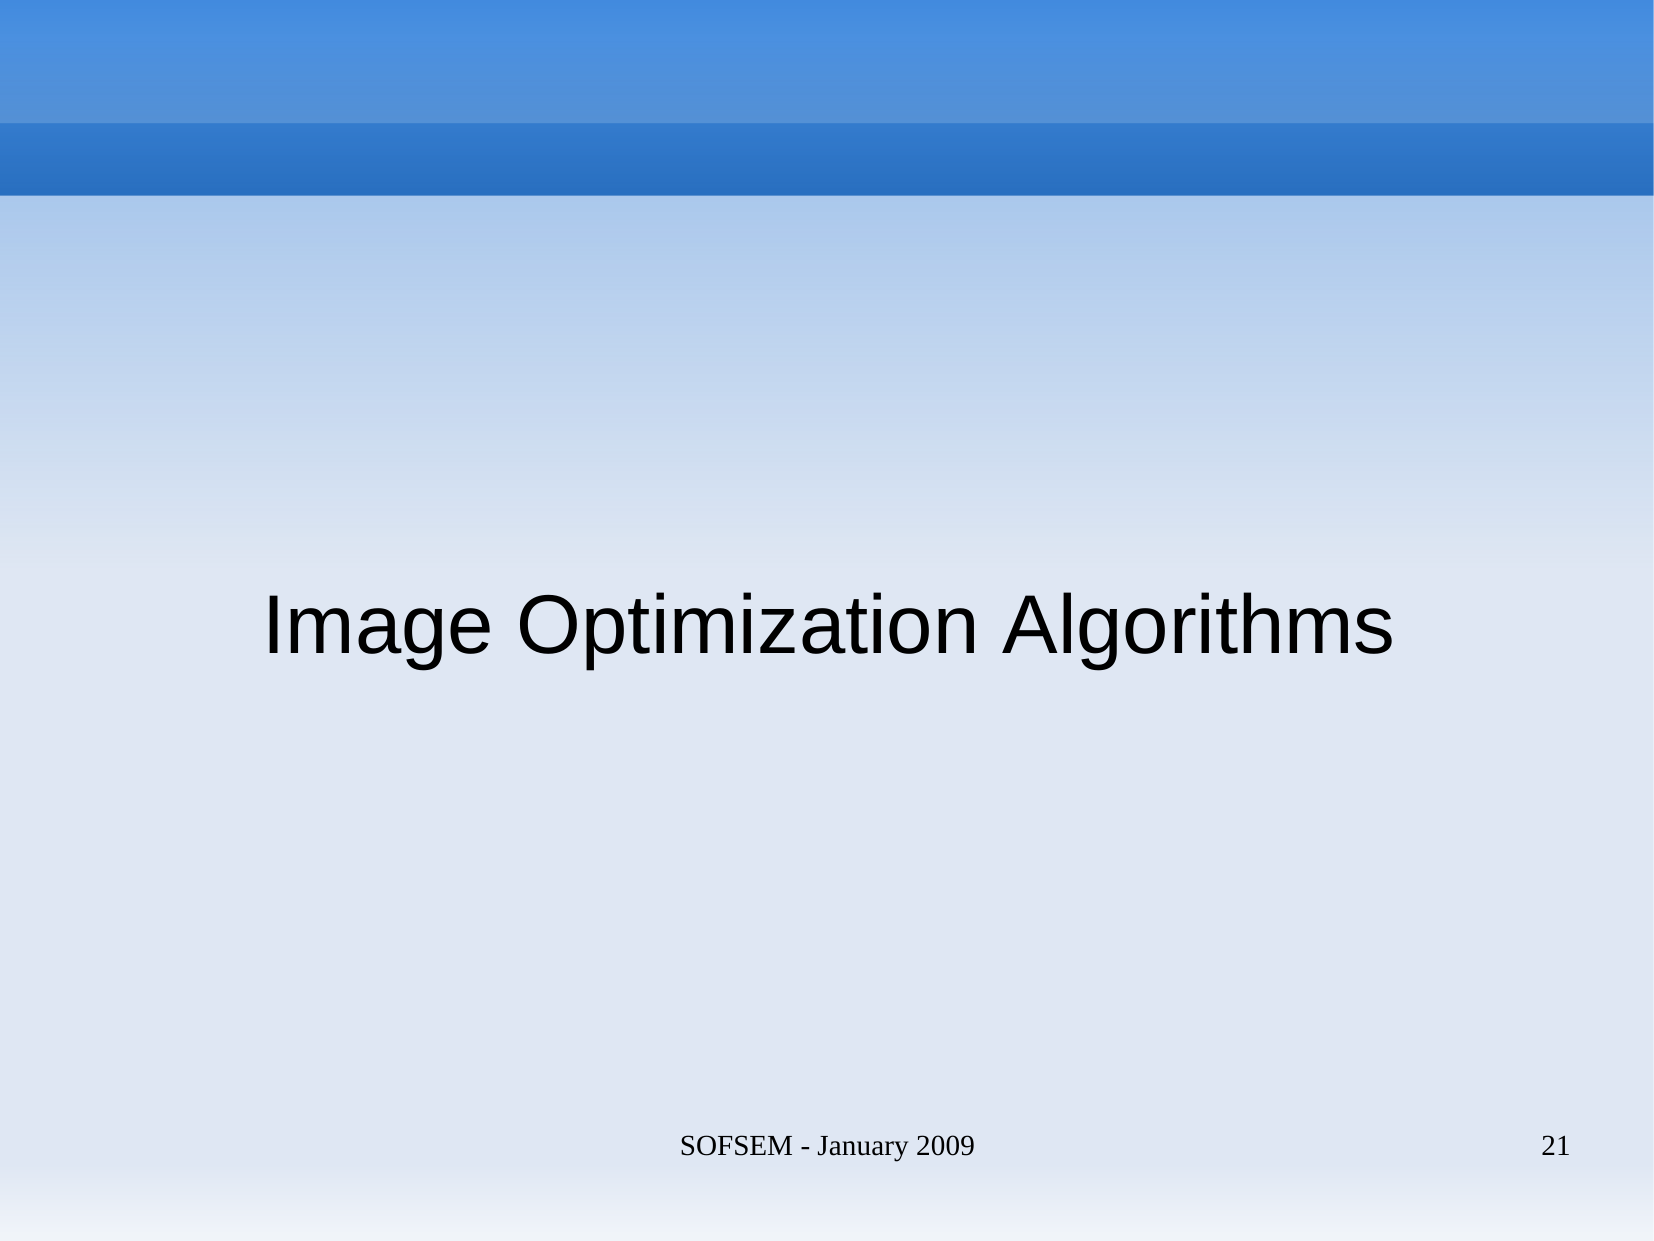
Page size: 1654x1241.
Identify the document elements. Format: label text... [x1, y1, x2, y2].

text_box Image Optimization Algorithms [248, 571, 1413, 680]
picture [0, 0, 1654, 1241]
